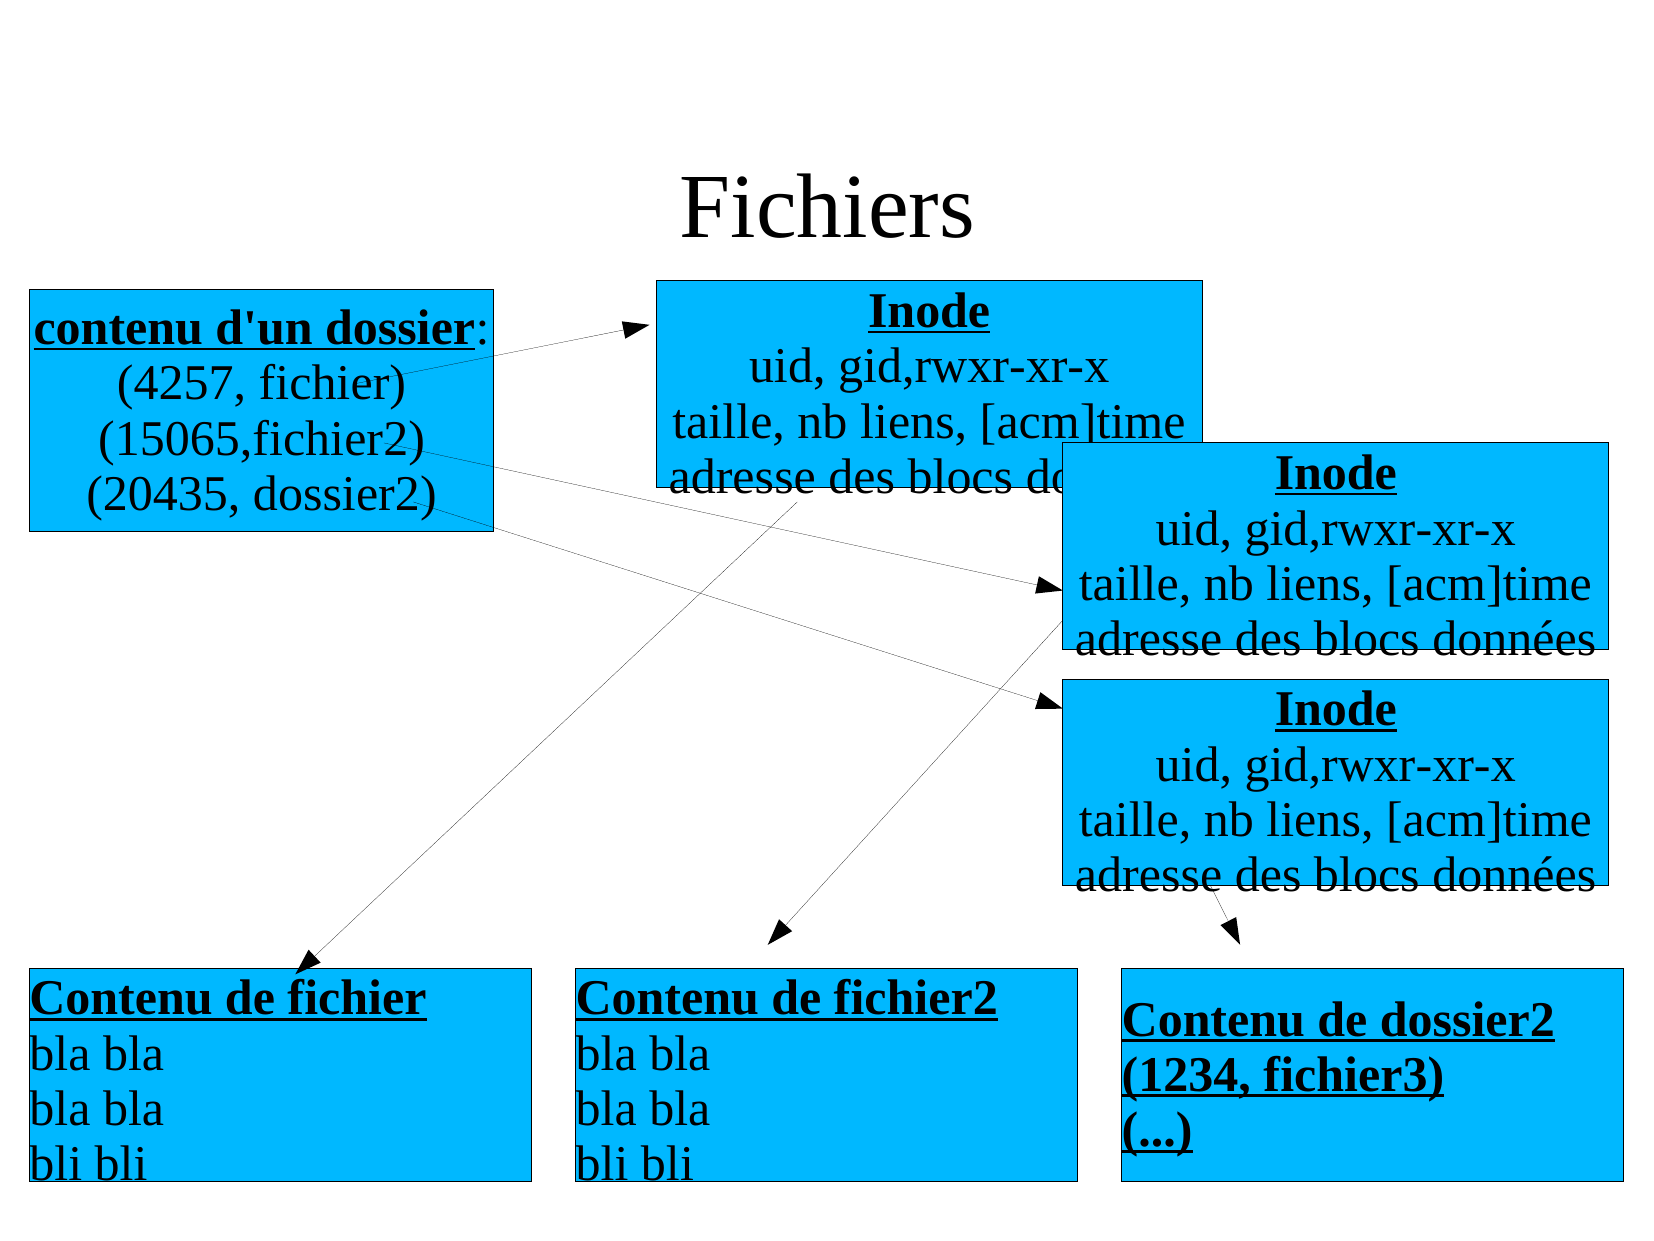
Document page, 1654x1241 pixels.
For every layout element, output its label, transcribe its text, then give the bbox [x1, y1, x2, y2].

text_box Contenu de fichier2 bla bla bla bla bli bli [575, 968, 1078, 1194]
title Fichiers [121, 102, 1534, 311]
text_box contenu d'un dossier: (4257, fichier) (15065,fichier2) (20435, dossier2) [29, 289, 494, 532]
text_box Inode uid, gid,rwxr-xr-x taille, nb liens, [acm]time adresse des blocs données [1062, 442, 1609, 669]
text_box Inode uid, gid,rwxr-xr-x taille, nb liens, [acm]time adresse des blocs données [1062, 679, 1609, 905]
text_box Contenu de fichier bla bla bla bla bli bli [29, 968, 532, 1194]
text_box Inode uid, gid,rwxr-xr-x taille, nb liens, [acm]time adresse des blocs données [656, 280, 1203, 507]
text_box Contenu de dossier2 (1234, fichier3) (...) [1121, 968, 1624, 1182]
